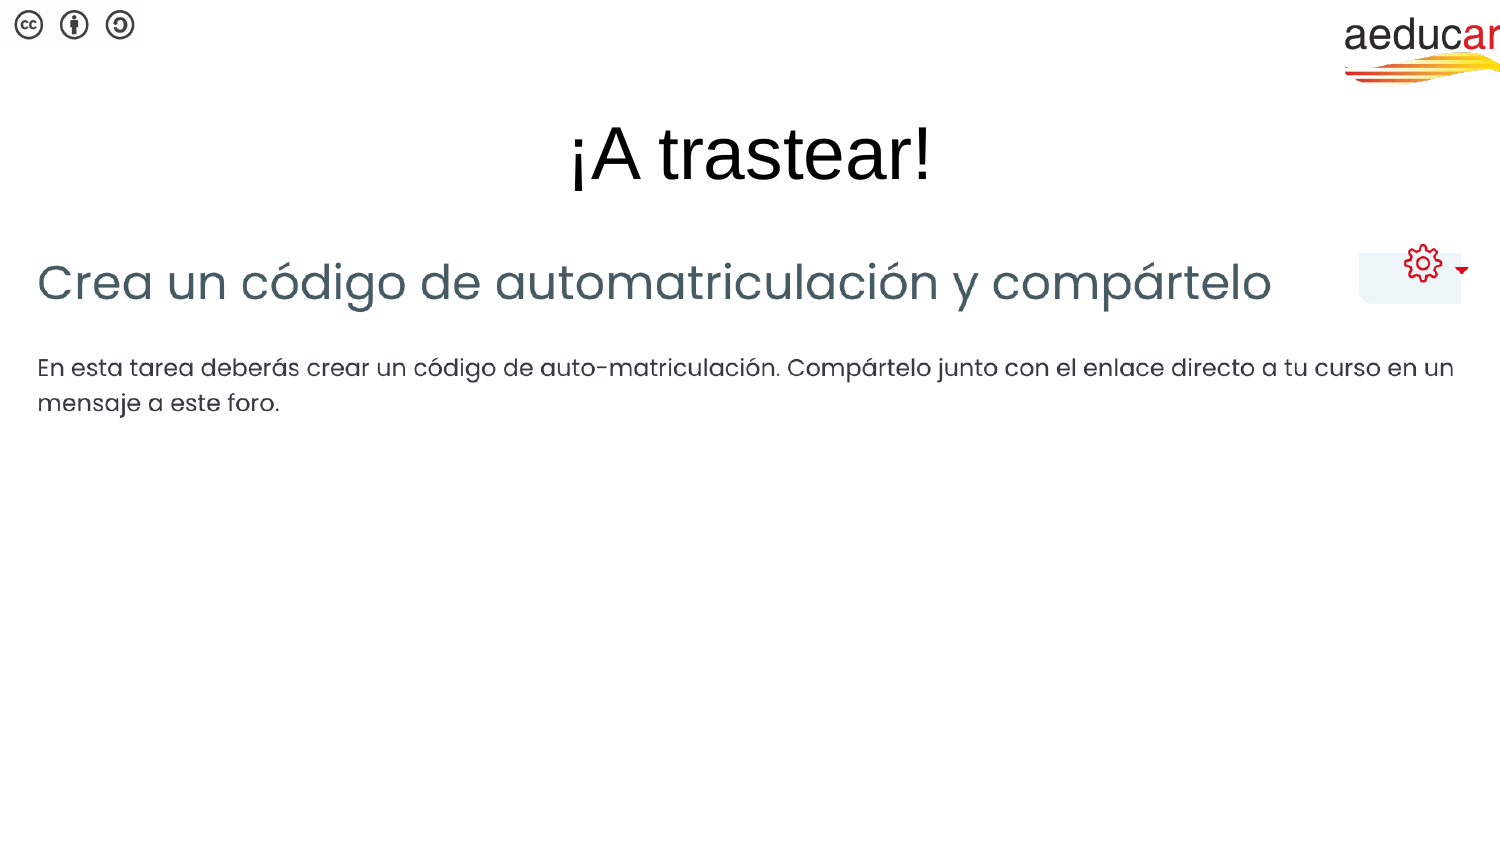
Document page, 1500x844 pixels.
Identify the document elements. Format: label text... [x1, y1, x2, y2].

picture [1344, 0, 1500, 104]
picture [24, 243, 1475, 435]
title ¡A trastear! [51, 80, 1449, 219]
picture [0, 0, 146, 48]
